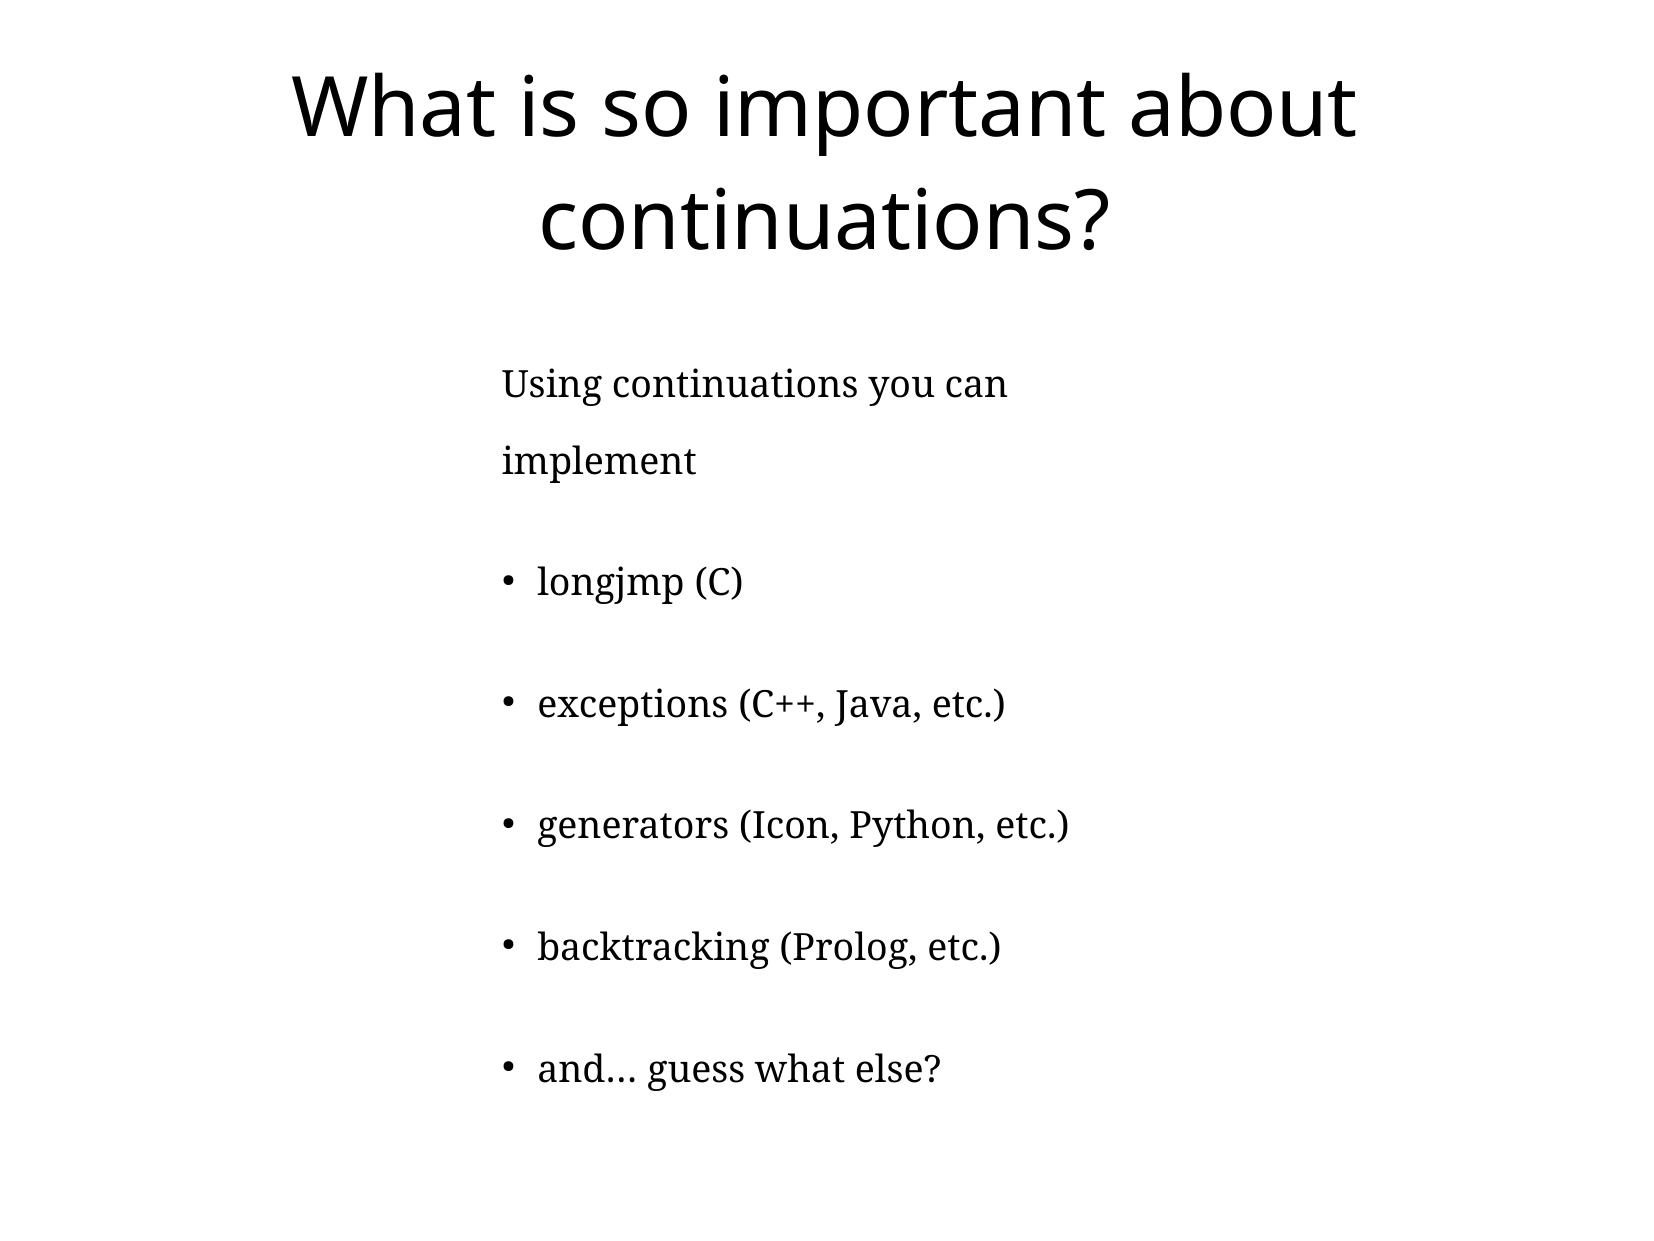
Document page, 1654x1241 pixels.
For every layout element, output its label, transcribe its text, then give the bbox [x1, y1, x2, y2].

text_box Using continuations you can implement longjmp (C) exceptions (C++, Java, etc.) generators (Icon, Python, etc.) backtracking (Prolog, etc.) and… guess what else? [487, 324, 1213, 903]
text_box What is so important about continuations? [30, 39, 1621, 211]
